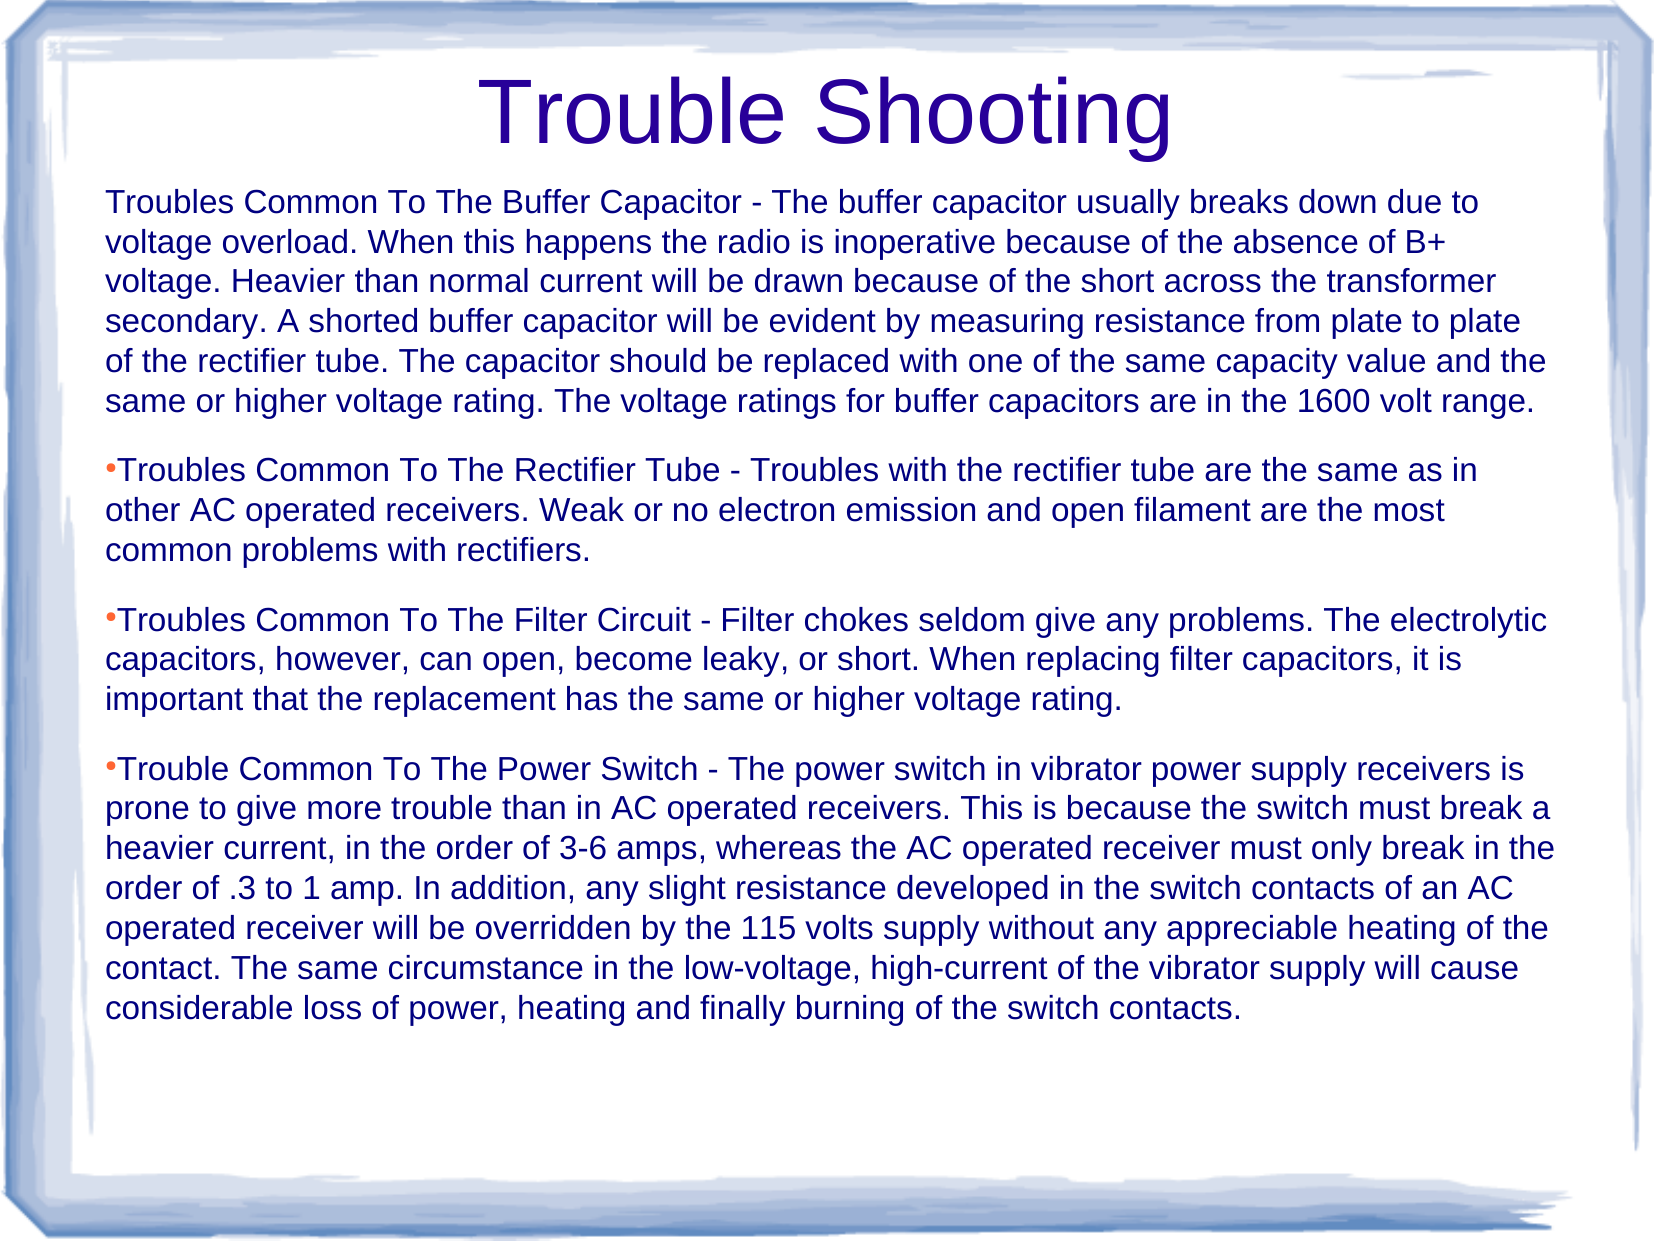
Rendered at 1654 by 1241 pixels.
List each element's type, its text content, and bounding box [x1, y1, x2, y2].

list Troubles Common To The Buffer Capacitor - The buffer capacitor usually breaks down due to voltage overload. When this happens the radio is inoperative because of the absence of B+ voltage. Heavier than normal current will be drawn because of the short across the transformer secondary. A shorted buffer capacitor will be evident by measuring resistance from plate to plate of the rectifier tube. The capacitor should be replaced with one of the same capacity value and the same or higher voltage rating. The voltage ratings for buffer capacitors are in the 1600 volt range. Troubles Common To The Rectifier Tube - Troubles with the rectifier tube are the same as in other AC operated receivers. Weak or no electron emission and open filament are the most common problems with rectifiers. Troubles Common To The Filter Circuit - Filter chokes seldom give any problems. The electrolytic capacitors, however, can open, become leaky, or short. When replacing filter capacitors, it is important that the replacement has the same or higher voltage rating. Trouble Common To The Power Switch - The power switch in vibrator power supply receivers is prone to give more trouble than in AC operated receivers. This is because the switch must break a heavier current, in the order of 3-6 amps, whereas the AC operated receiver must only break in the order of .3 to 1 amp. In addition, any slight resistance developed in the switch contacts of an AC operated receiver will be overridden by the 115 volts supply without any appreciable heating of the contact. The same circumstance in the low-voltage, high-current of the vibrator supply will cause considerable loss of power, heating and finally burning of the switch contacts. [105, 180, 1558, 1052]
title Trouble Shooting [82, 49, 1571, 166]
